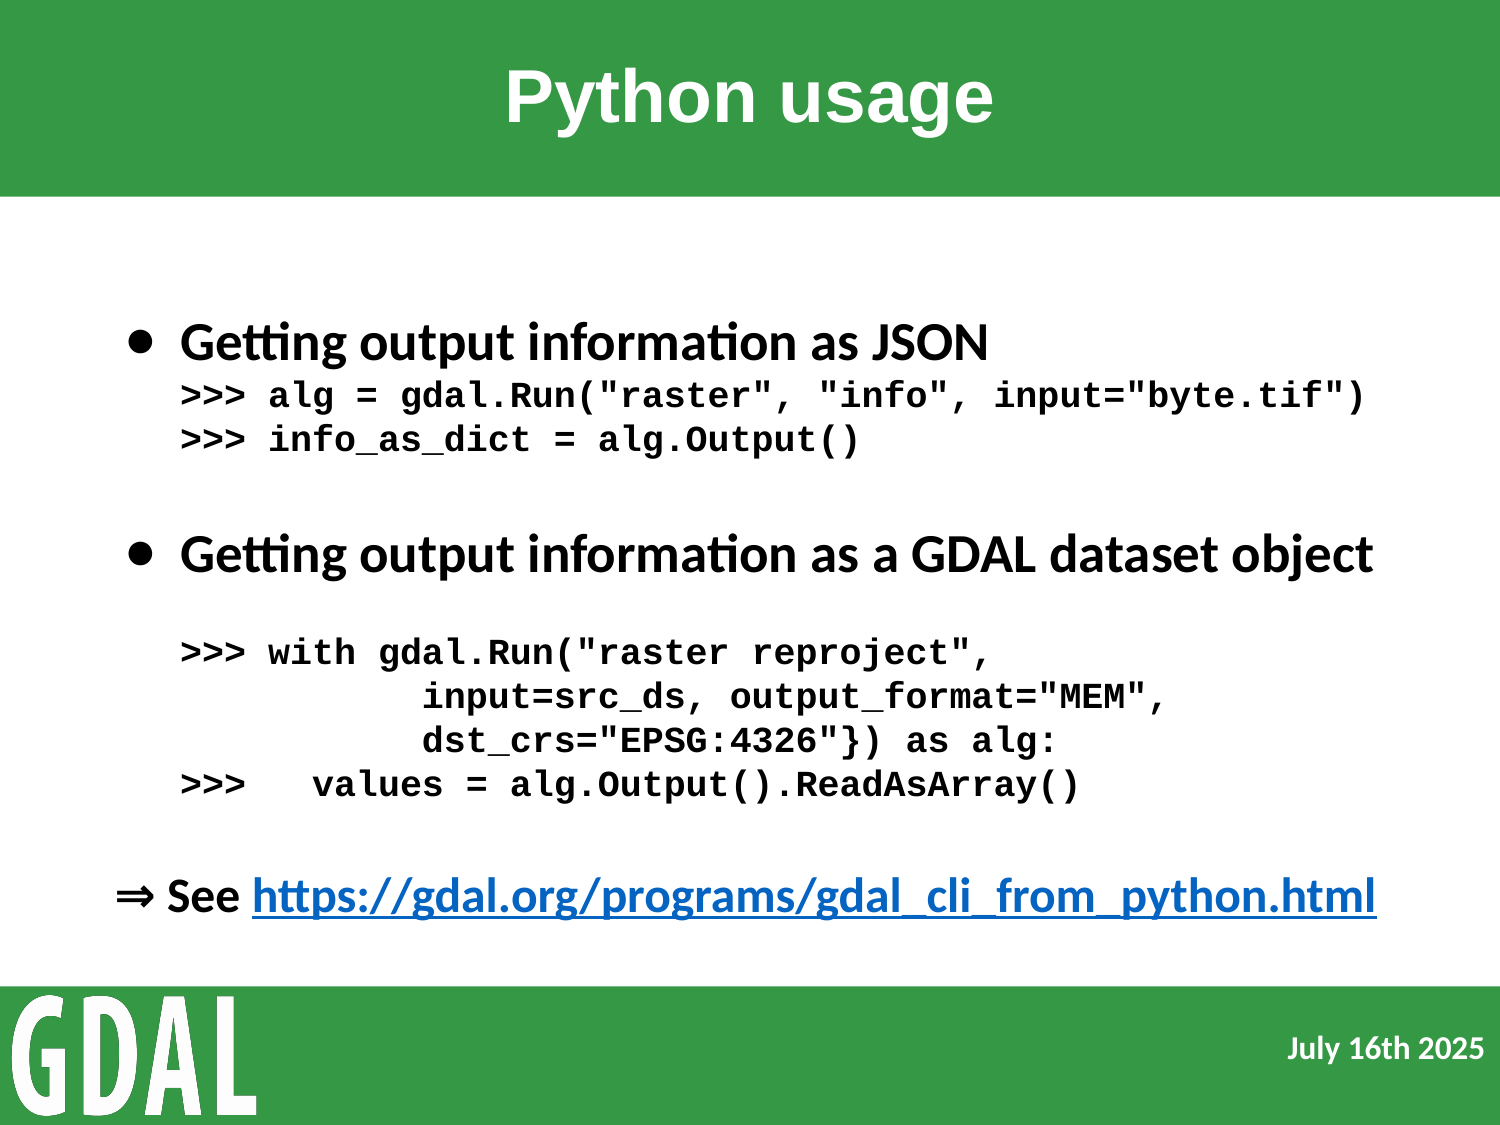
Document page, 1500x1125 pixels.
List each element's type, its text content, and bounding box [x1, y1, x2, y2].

list Getting output information as JSON >>> alg = gdal.Run("raster", "info", input="byte.tif") >>> info_as_dict = alg.Output() Getting output information as a GDAL dataset object >>> with gdal.Run("raster reproject", input=src_ds, output_format="MEM", dst_crs="EPSG:4326"}) as alg: >>> values = alg.Output().ReadAsArray() ⇒ See https://gdal.org/programs/gdal_cli_from_python.html [103, 299, 1397, 967]
picture [11, 995, 257, 1116]
title Python usage [0, 0, 1500, 197]
